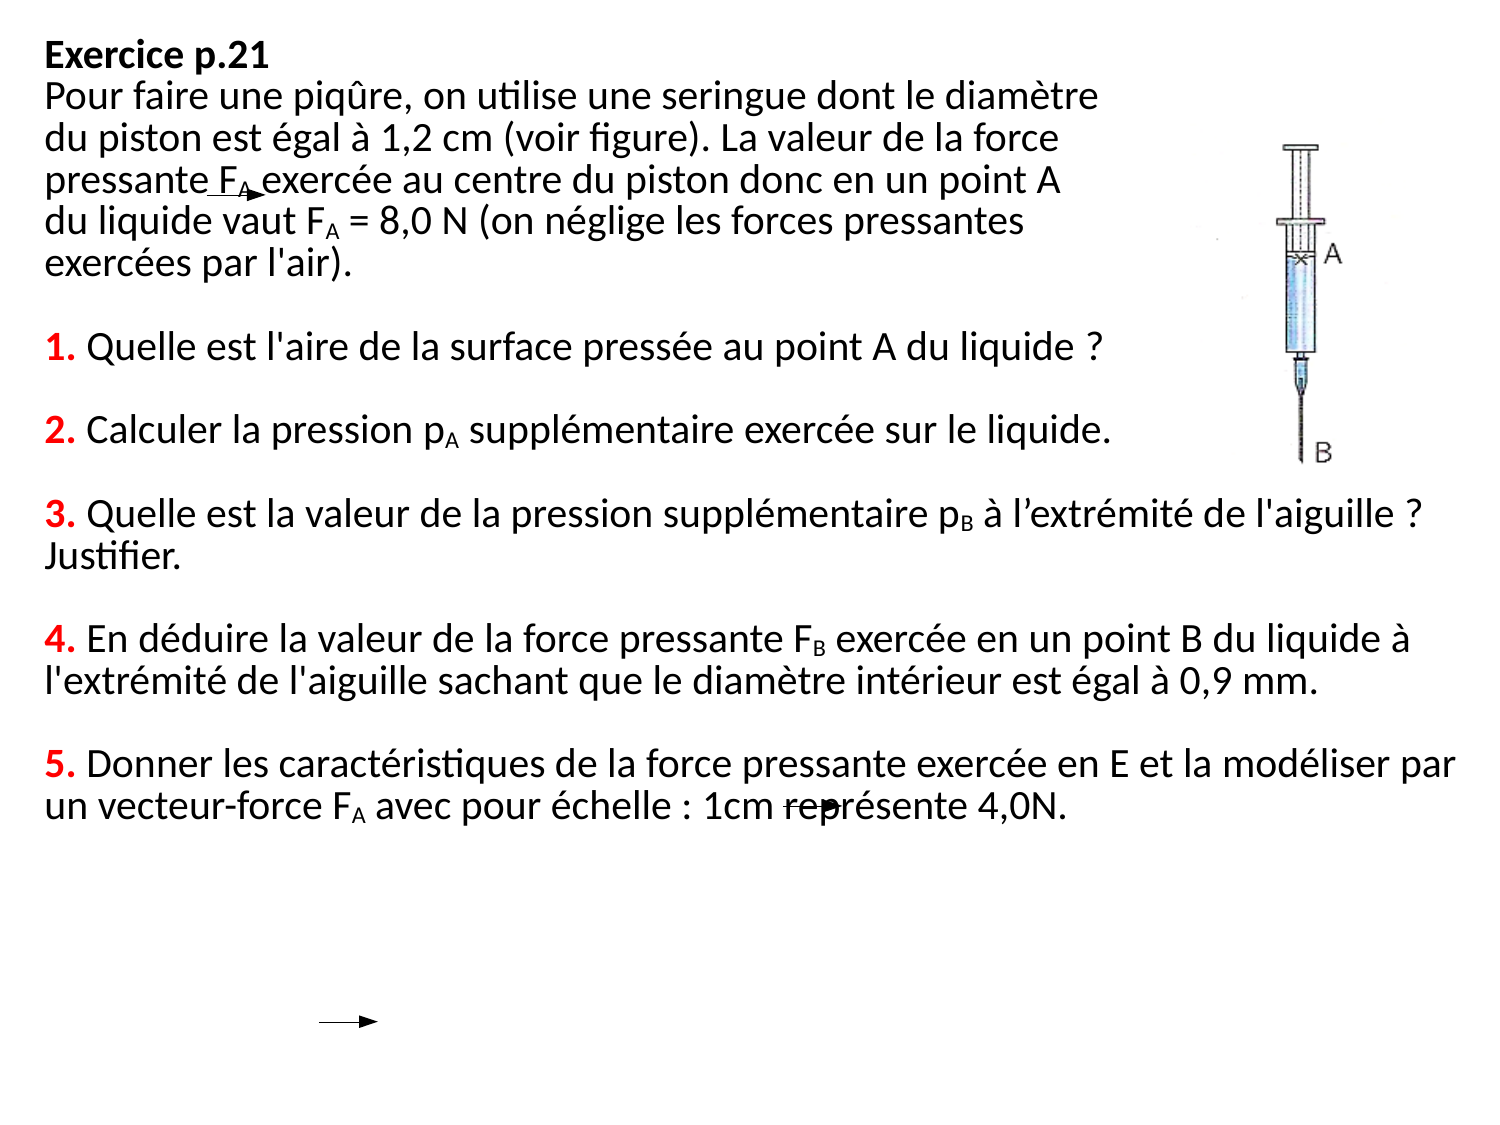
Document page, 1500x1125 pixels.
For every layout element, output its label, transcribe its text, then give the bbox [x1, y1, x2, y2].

text_box Exercice p.21 Pour faire une piqûre, on utilise une seringue dont le diamètre du piston est égal à 1,2 cm (voir figure). La valeur de la force pressante FA exercée au centre du piston donc en un point A du liquide vaut FA = 8,0 N (on néglige les forces pressantes exercées par l'air). 1. Quelle est l'aire de la surface pressée au point A du liquide ? 2. Calculer la pression pA supplémentaire exercée sur le liquide. 3. Quelle est la valeur de la pression supplémentaire pB à l’extrémité de l'aiguille ? Justifier. 4. En déduire la valeur de la force pressante FB exercée en un point B du liquide à l'extrémité de l'aiguille sachant que le diamètre intérieur est égal à 0,9 mm. 5. Donner les caractéristiques de la force pressante exercée en E et la modéliser par un vecteur-force FA avec pour échelle : 1cm représente 4,0N. [29, 29, 1477, 1090]
picture [1190, 118, 1418, 469]
